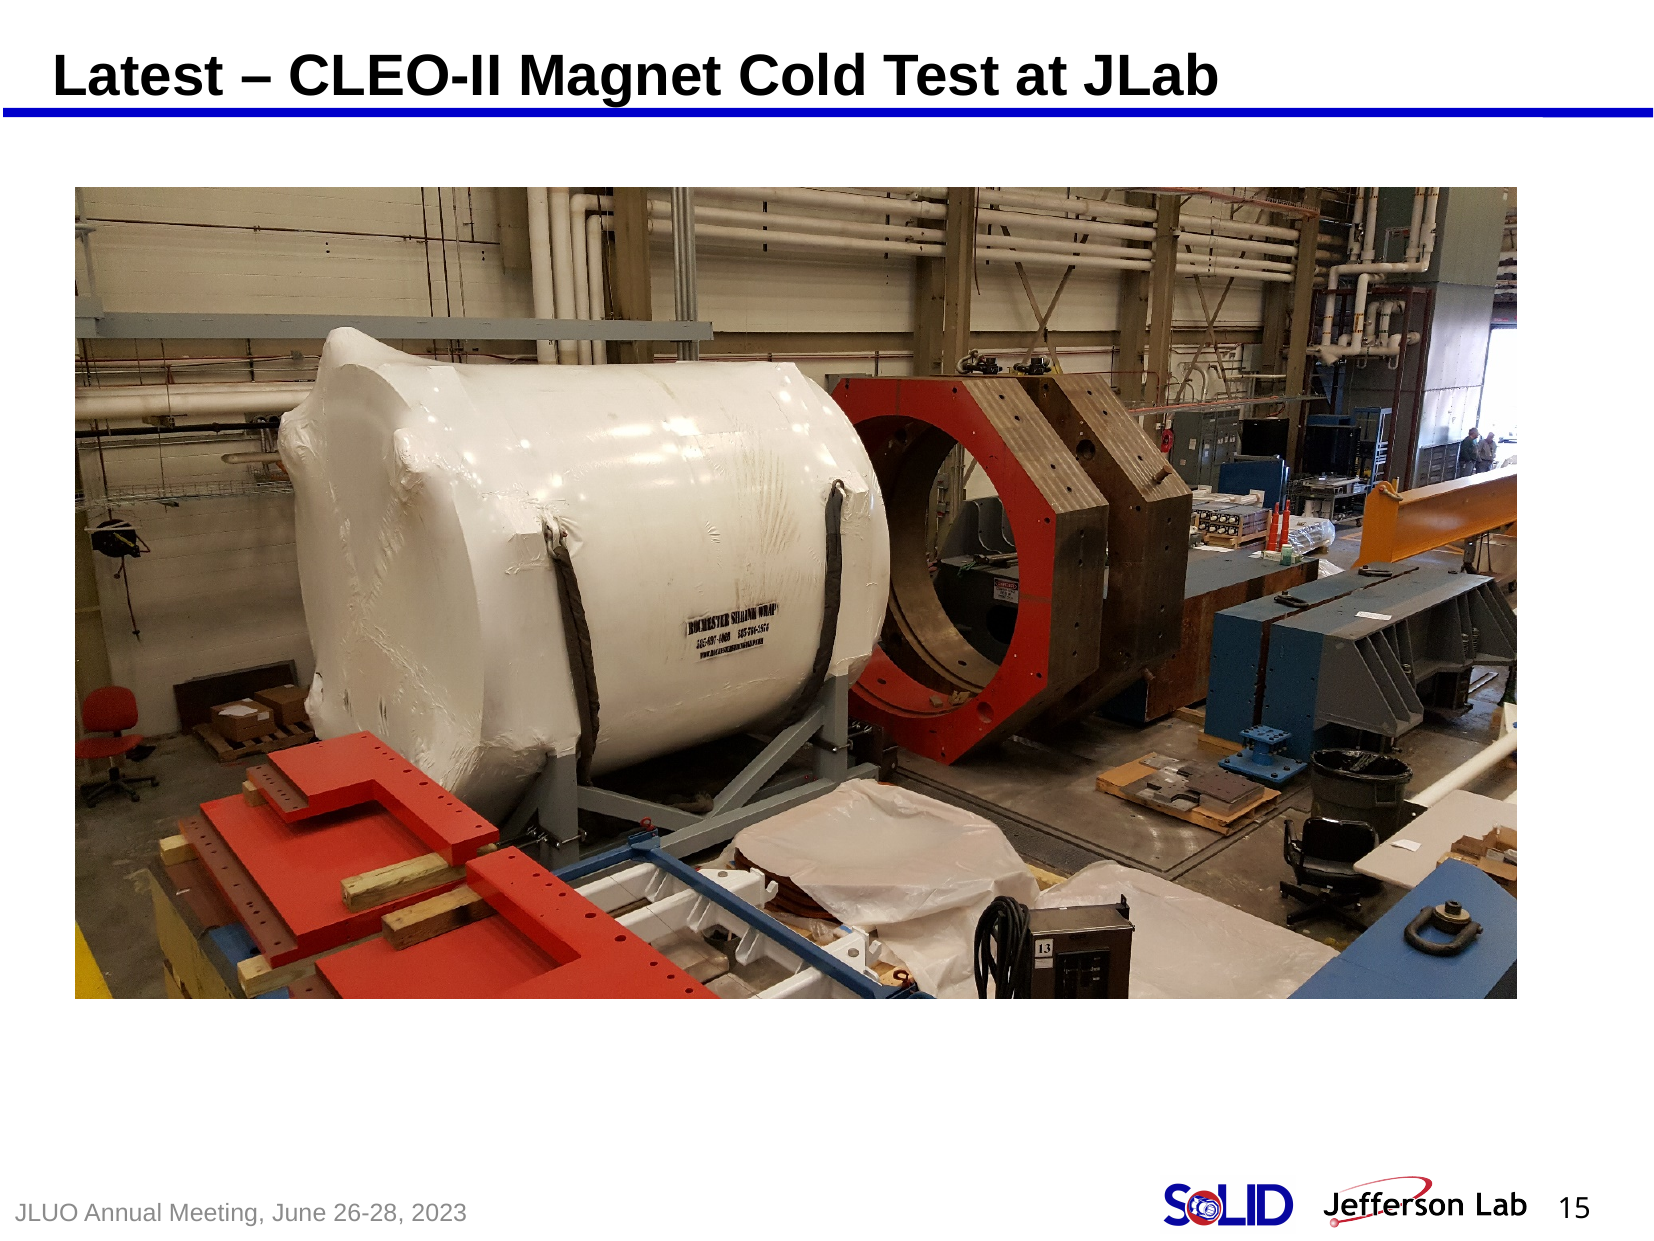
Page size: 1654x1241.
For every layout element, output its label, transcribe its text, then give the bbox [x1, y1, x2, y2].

picture [1160, 1175, 1296, 1234]
picture [75, 187, 1517, 999]
picture [1321, 1168, 1540, 1239]
text_box Latest – CLEO-II Magnet Cold Test at JLab [37, 29, 1613, 104]
